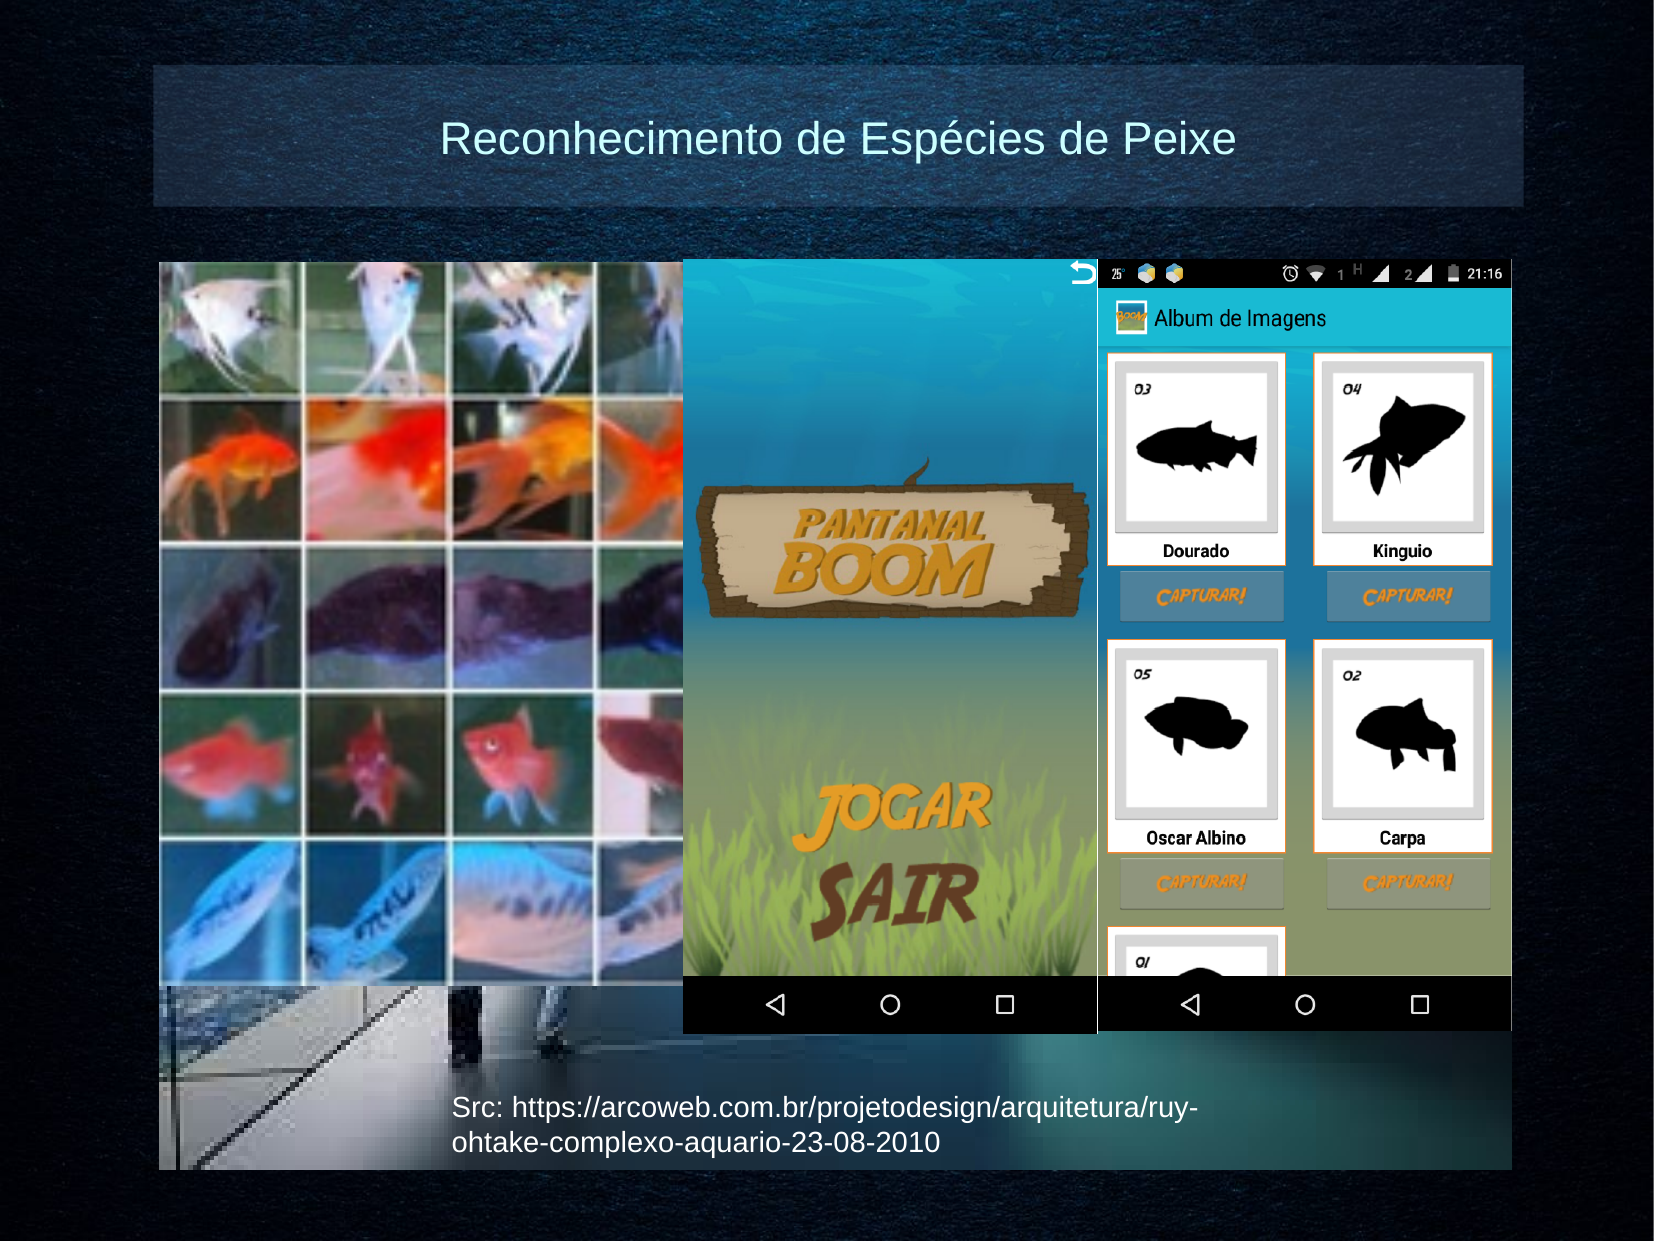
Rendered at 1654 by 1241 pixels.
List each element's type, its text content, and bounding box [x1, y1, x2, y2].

text_box Src: https://arcoweb.com.br/projetodesign/arquitetura/ruy-ohtake-complexo-aquario-23-08-2010 [436, 1080, 1229, 1193]
text_box Reconhecimento de Espécies de Peixe [153, 64, 1524, 207]
picture [0, 0, 1654, 1241]
